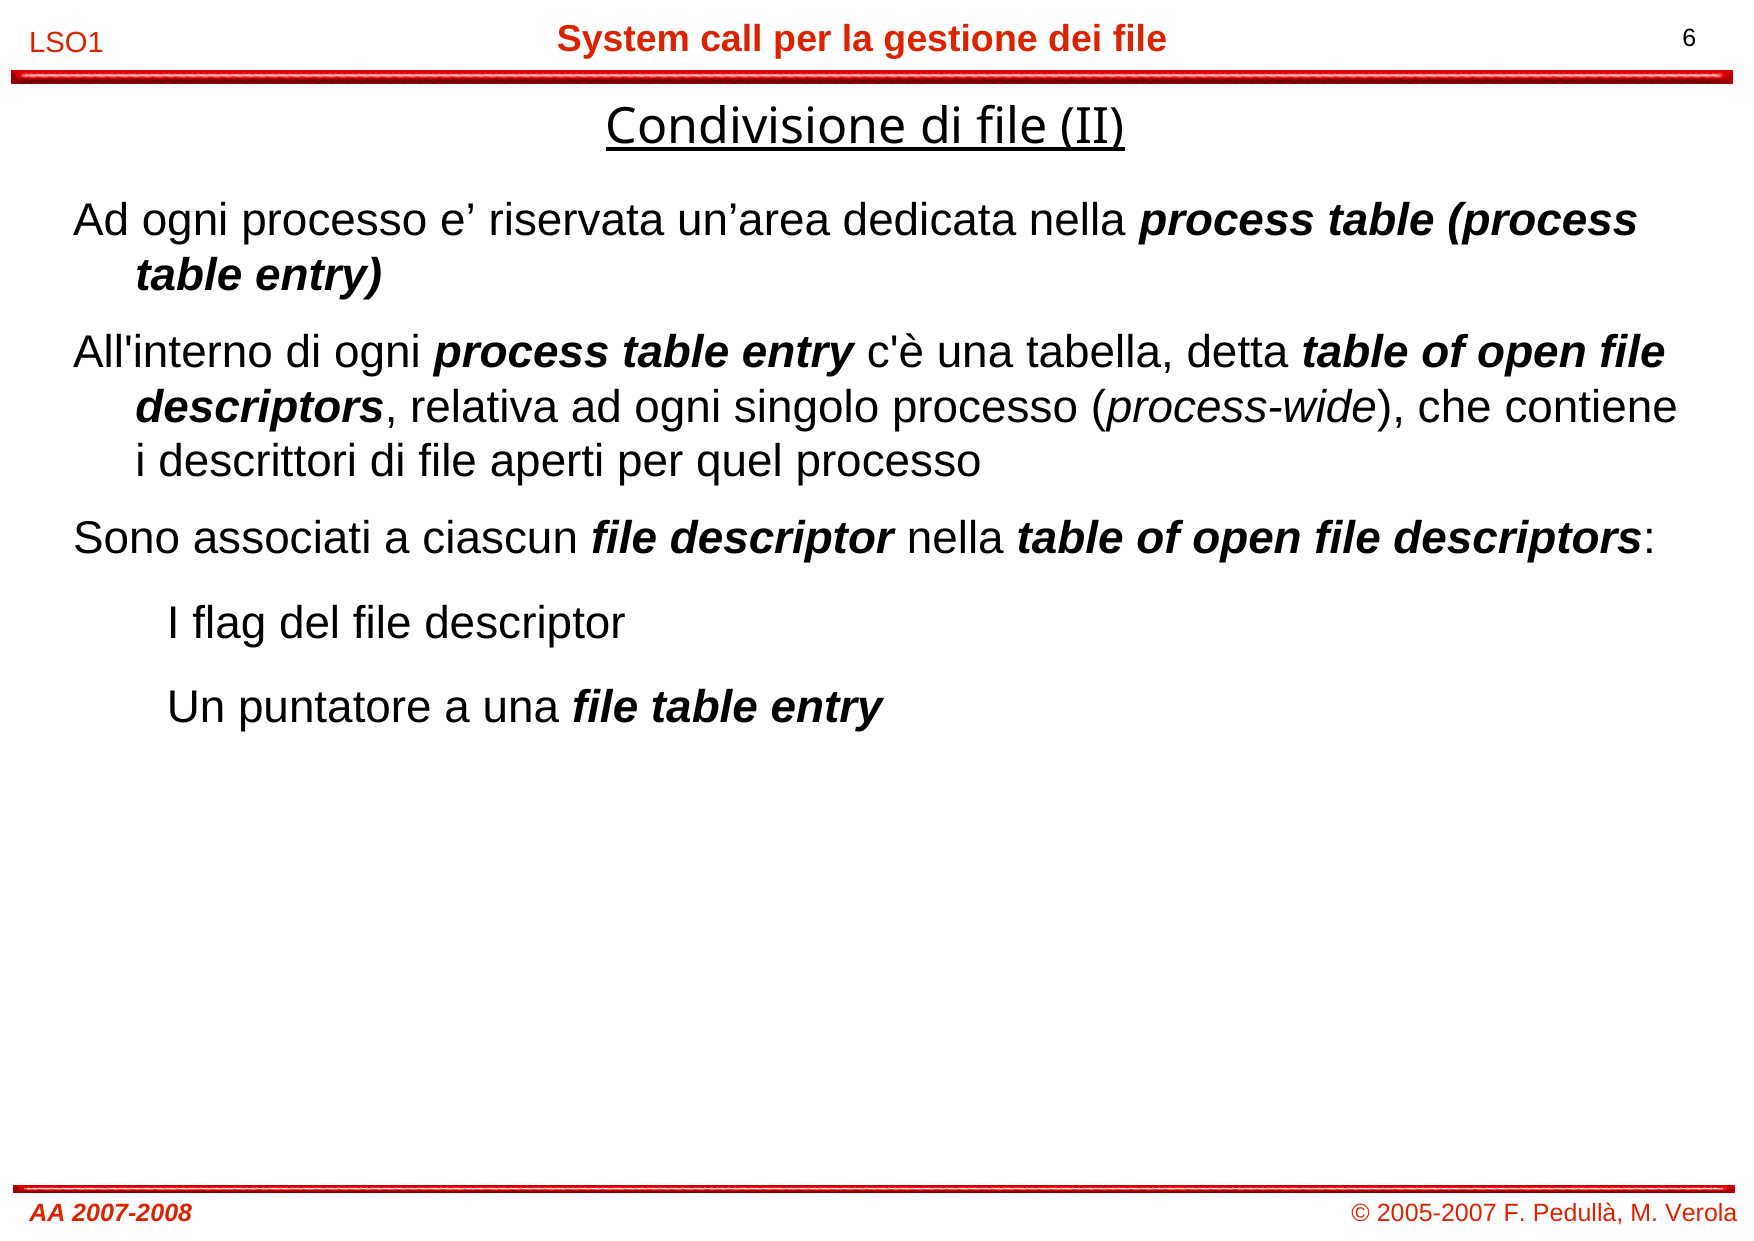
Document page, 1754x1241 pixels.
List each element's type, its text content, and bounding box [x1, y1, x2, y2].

picture [13, 1185, 1735, 1193]
list Ad ogni processo e’ riservata un’area dedicata nella process table (process table entry) All'interno di ogni process table entry c'è una tabella, detta table of open file descriptors, relativa ad ogni singolo processo (process-wide), che contiene i descrittori di file aperti per quel processo Sono associati a ciascun file descriptor nella table of open file descriptors: I flag del file descriptor Un puntatore a una file table entry [58, 183, 1696, 964]
title Condivisione di file (II) [481, 78, 1250, 174]
picture [11, 70, 1733, 84]
